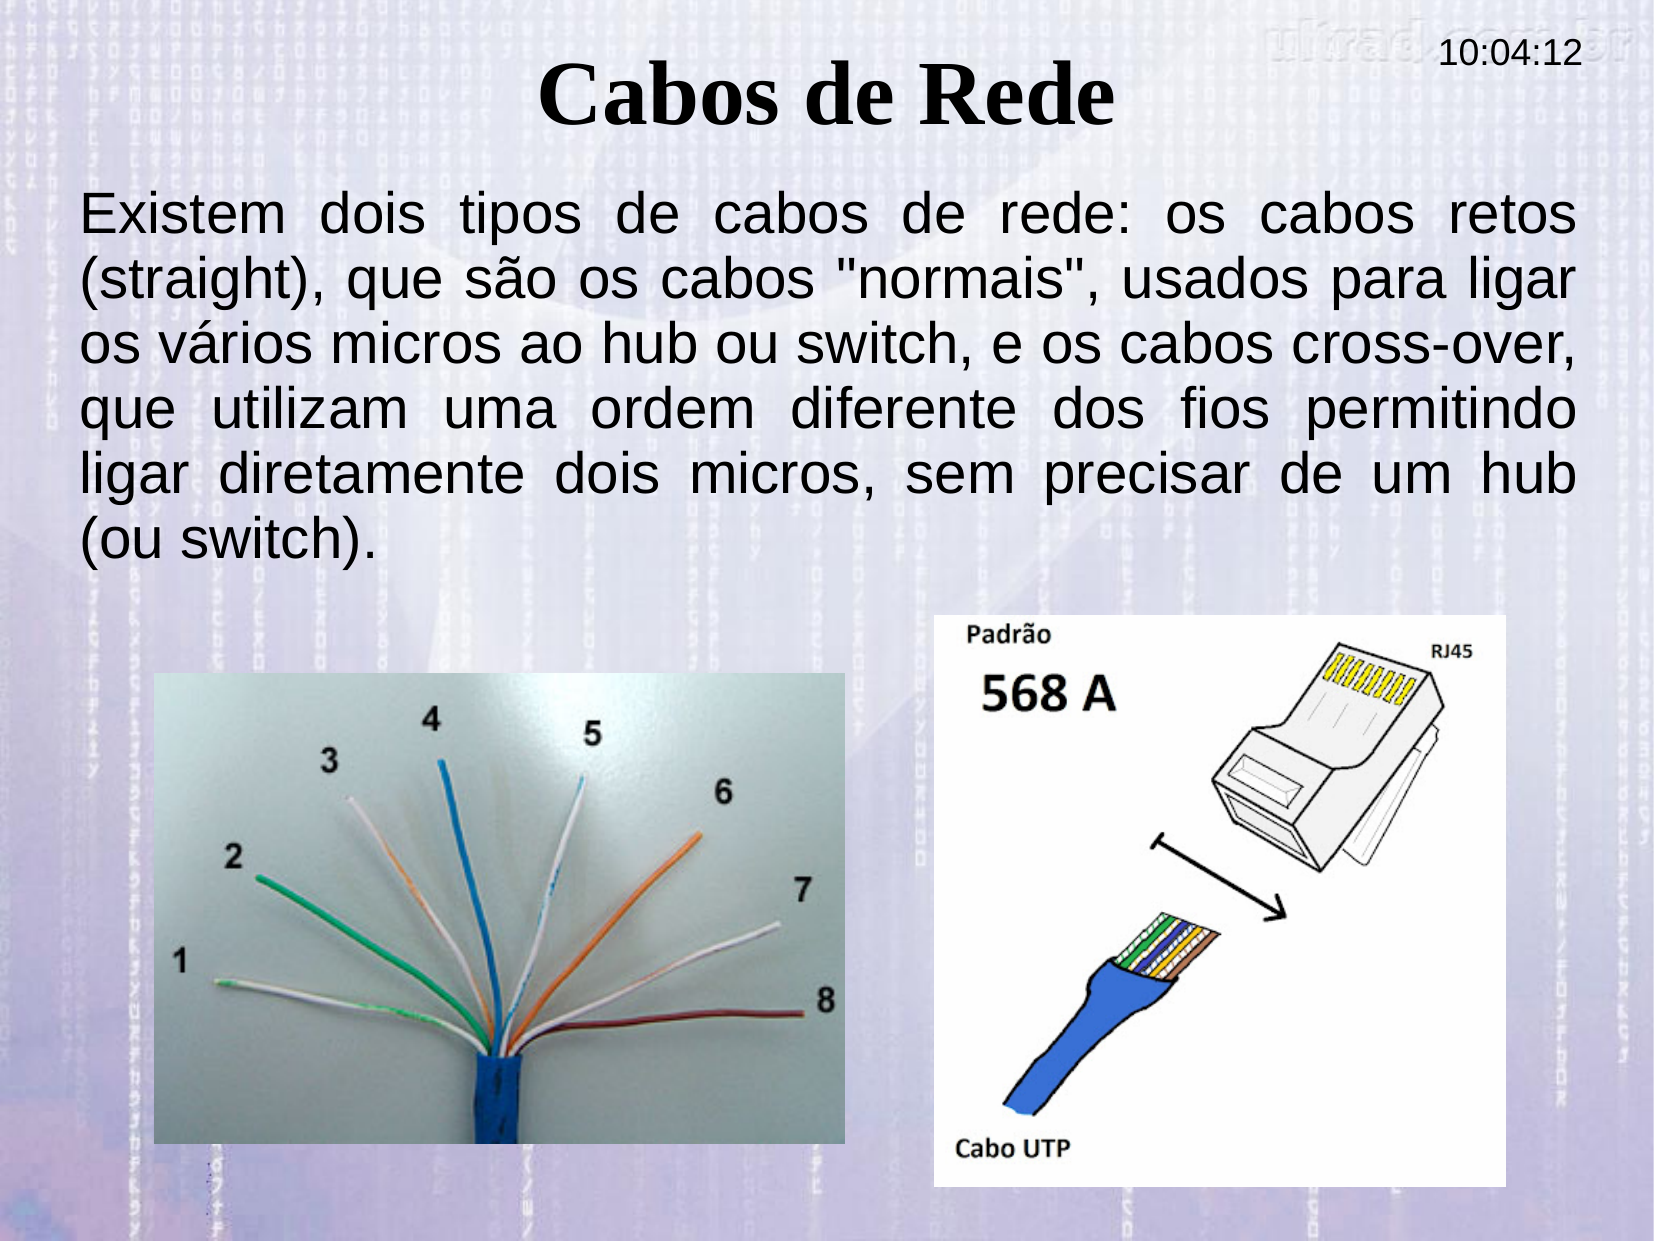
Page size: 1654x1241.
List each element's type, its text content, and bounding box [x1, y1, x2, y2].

text_box Cabos de Rede [29, 35, 1625, 171]
picture [0, 0, 1654, 1241]
text_box 09:49:09 [1423, 23, 1631, 94]
text_box Existem dois tipos de cabos de rede: os cabos retos (straight), que são os cabos "normais", usados para ligar os vários micros ao hub ou switch, e os cabos cross-over, que utilizam uma ordem diferente dos fios permitindo ligar diretamente dois micros, sem precisar de um hub (ou switch). [64, 173, 1595, 579]
